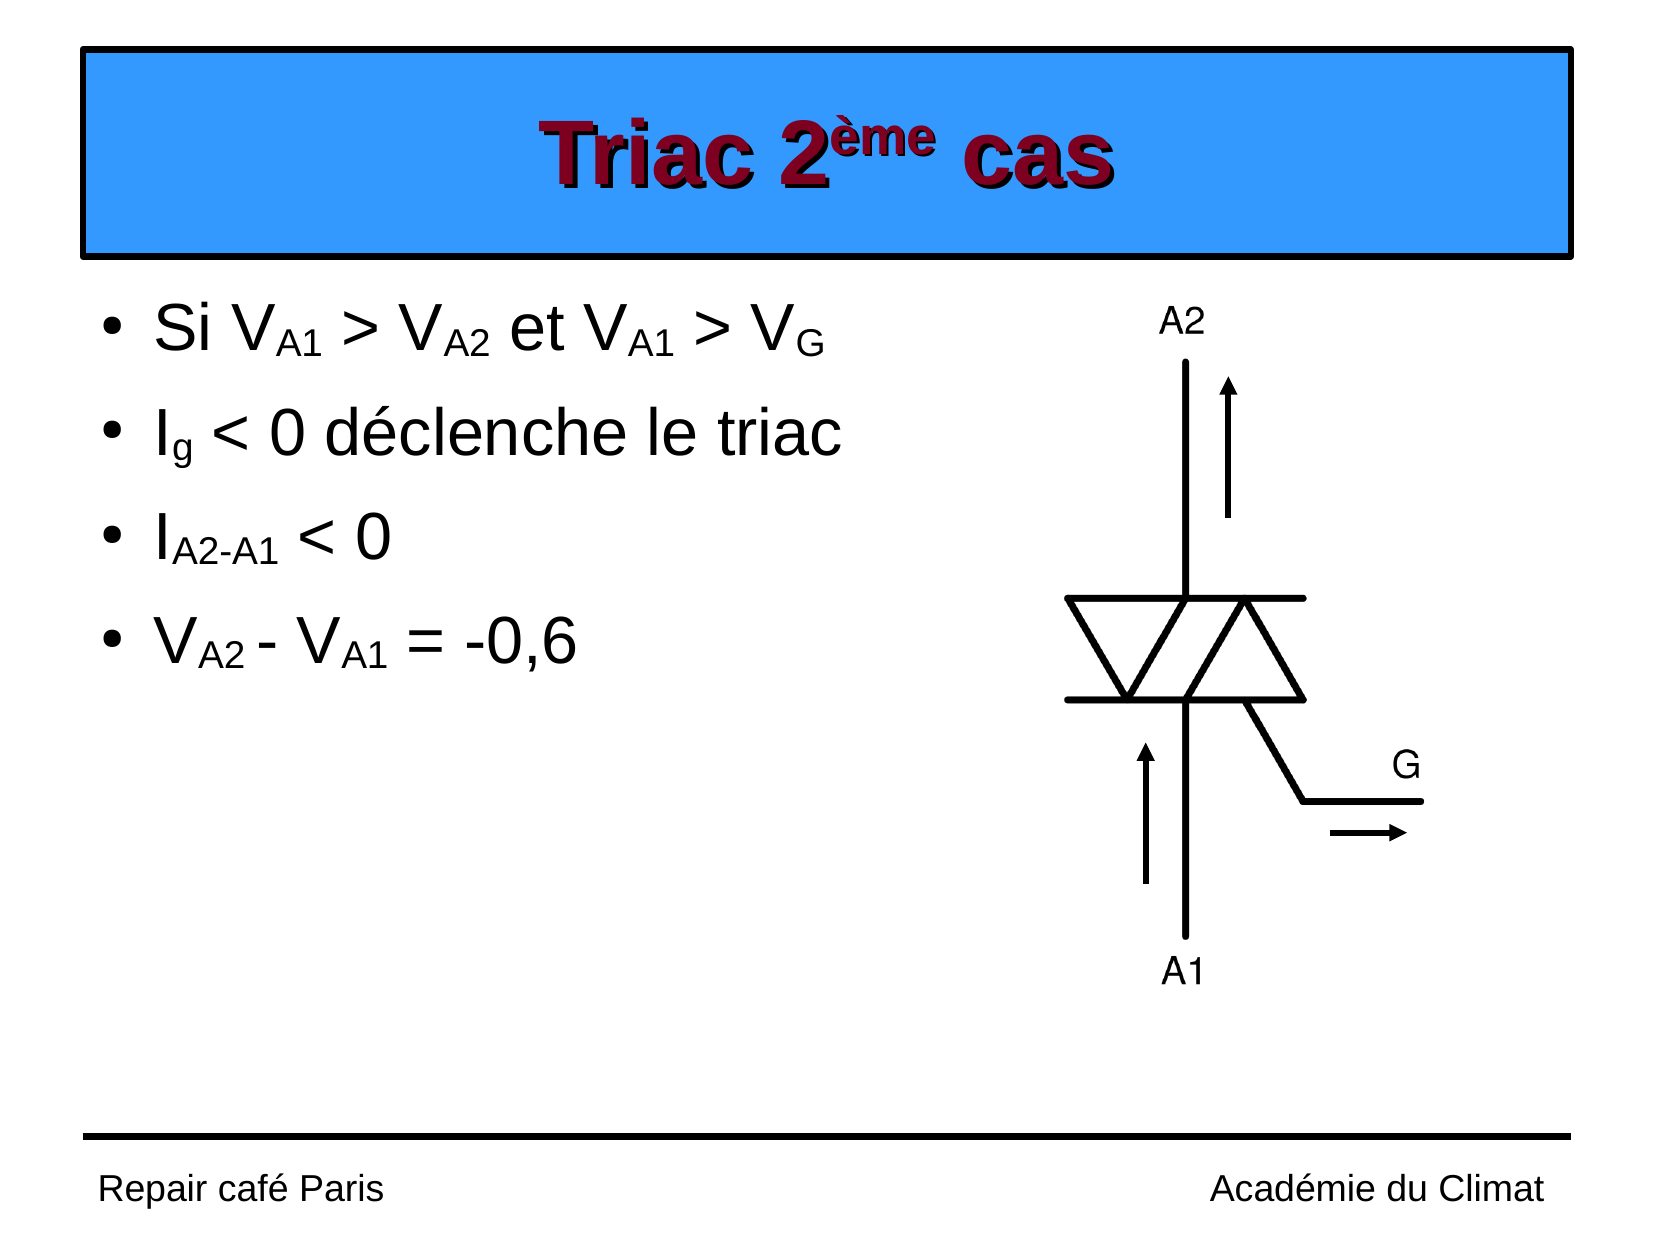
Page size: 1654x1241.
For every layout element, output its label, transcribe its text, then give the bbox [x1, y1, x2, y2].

title Triac 2ème cas [82, 49, 1571, 257]
picture [968, 290, 1449, 1010]
text_box Repair café Paris Académie du Climat [82, 1160, 1571, 1217]
list Si VA1 > VA2 et VA1 > VG Ig < 0 déclenche le triac IA2-A1 < 0 VA2 - VA1 = -0,6 [82, 290, 898, 1052]
